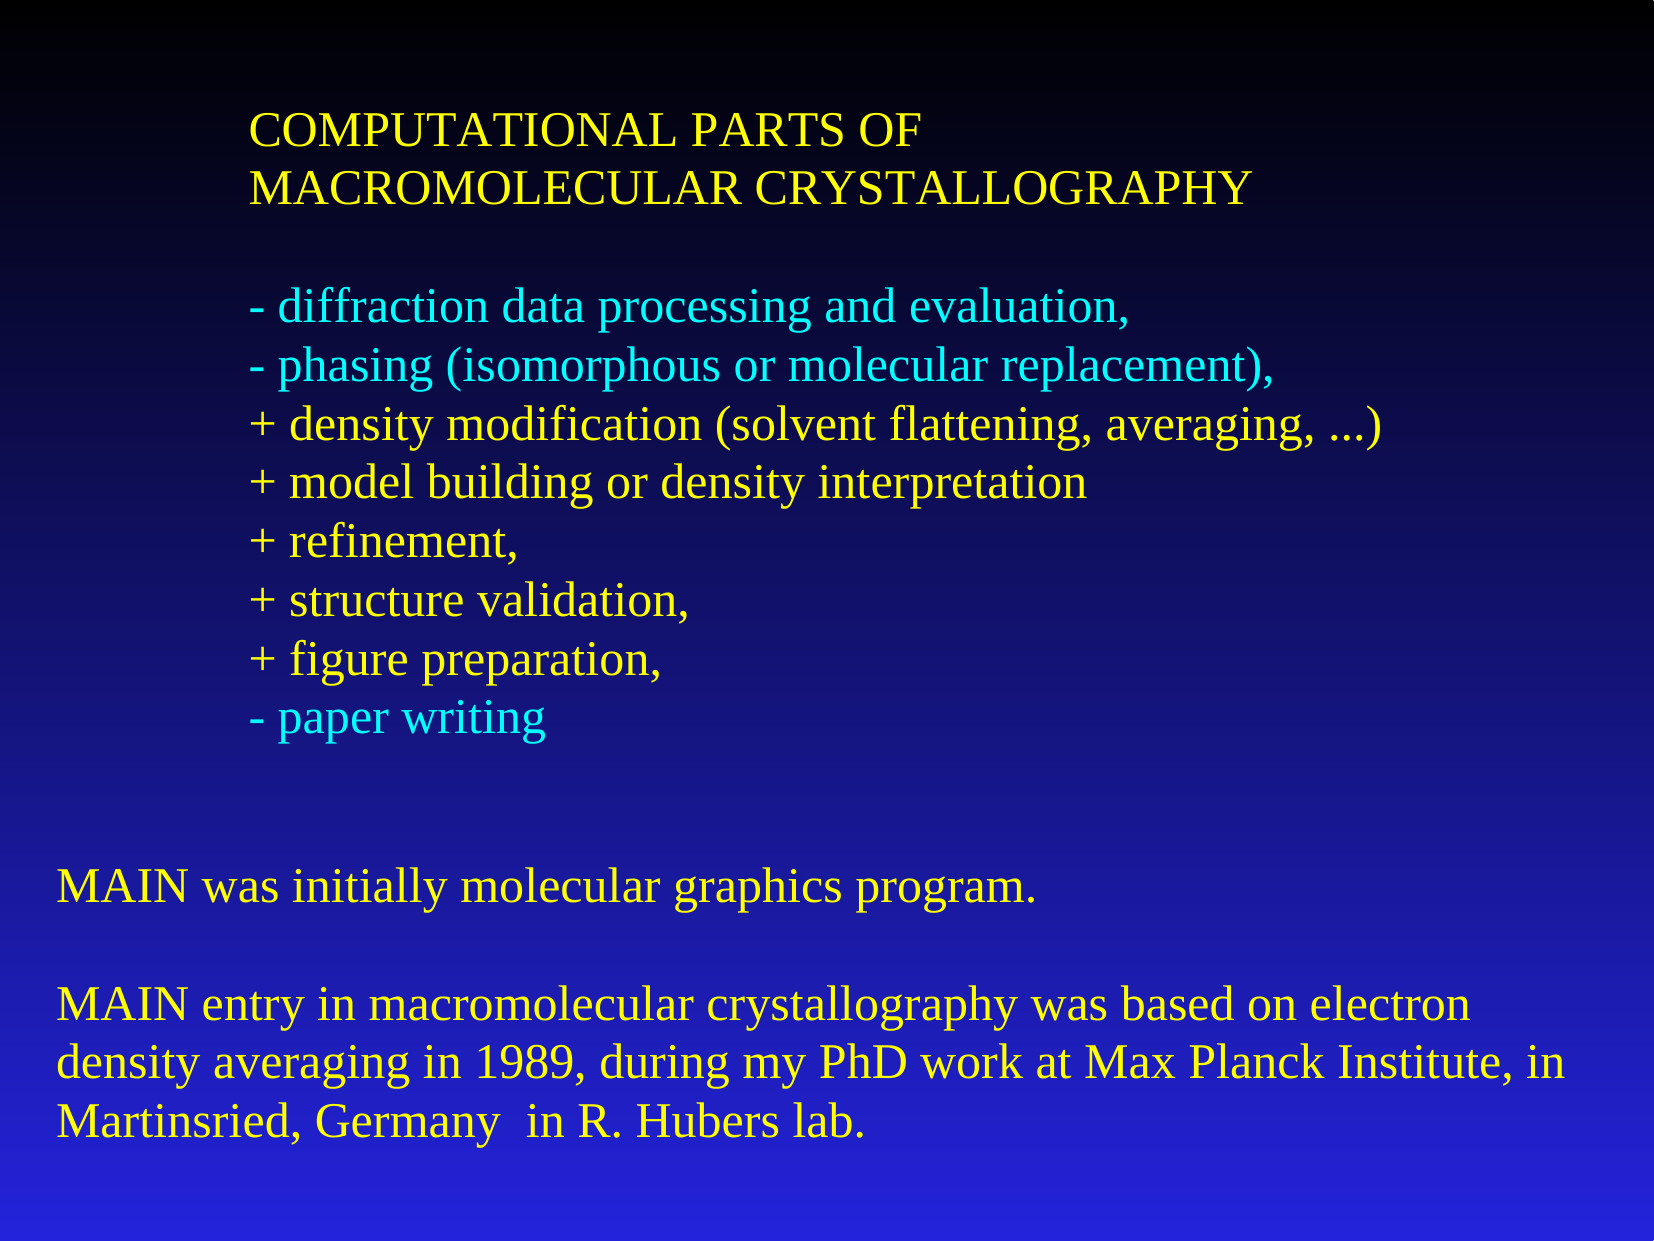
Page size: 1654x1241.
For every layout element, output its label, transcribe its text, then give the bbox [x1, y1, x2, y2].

text_box COMPUTATIONAL PARTS OF MACROMOLECULAR CRYSTALLOGRAPHY - diffraction data processing and evaluation, - phasing (isomorphous or molecular replacement), + density modification (solvent flattening, averaging, ...) + model building or density interpretation + refinement, + structure validation, + figure preparation, - paper writing [233, 91, 1422, 753]
text_box MAIN was initially molecular graphics program. MAIN entry in macromolecular crystallography was based on electron density averaging in 1989, during my PhD work at Max Planck Institute, in Martinsried, Germany in R. Hubers lab. [41, 848, 1630, 1216]
